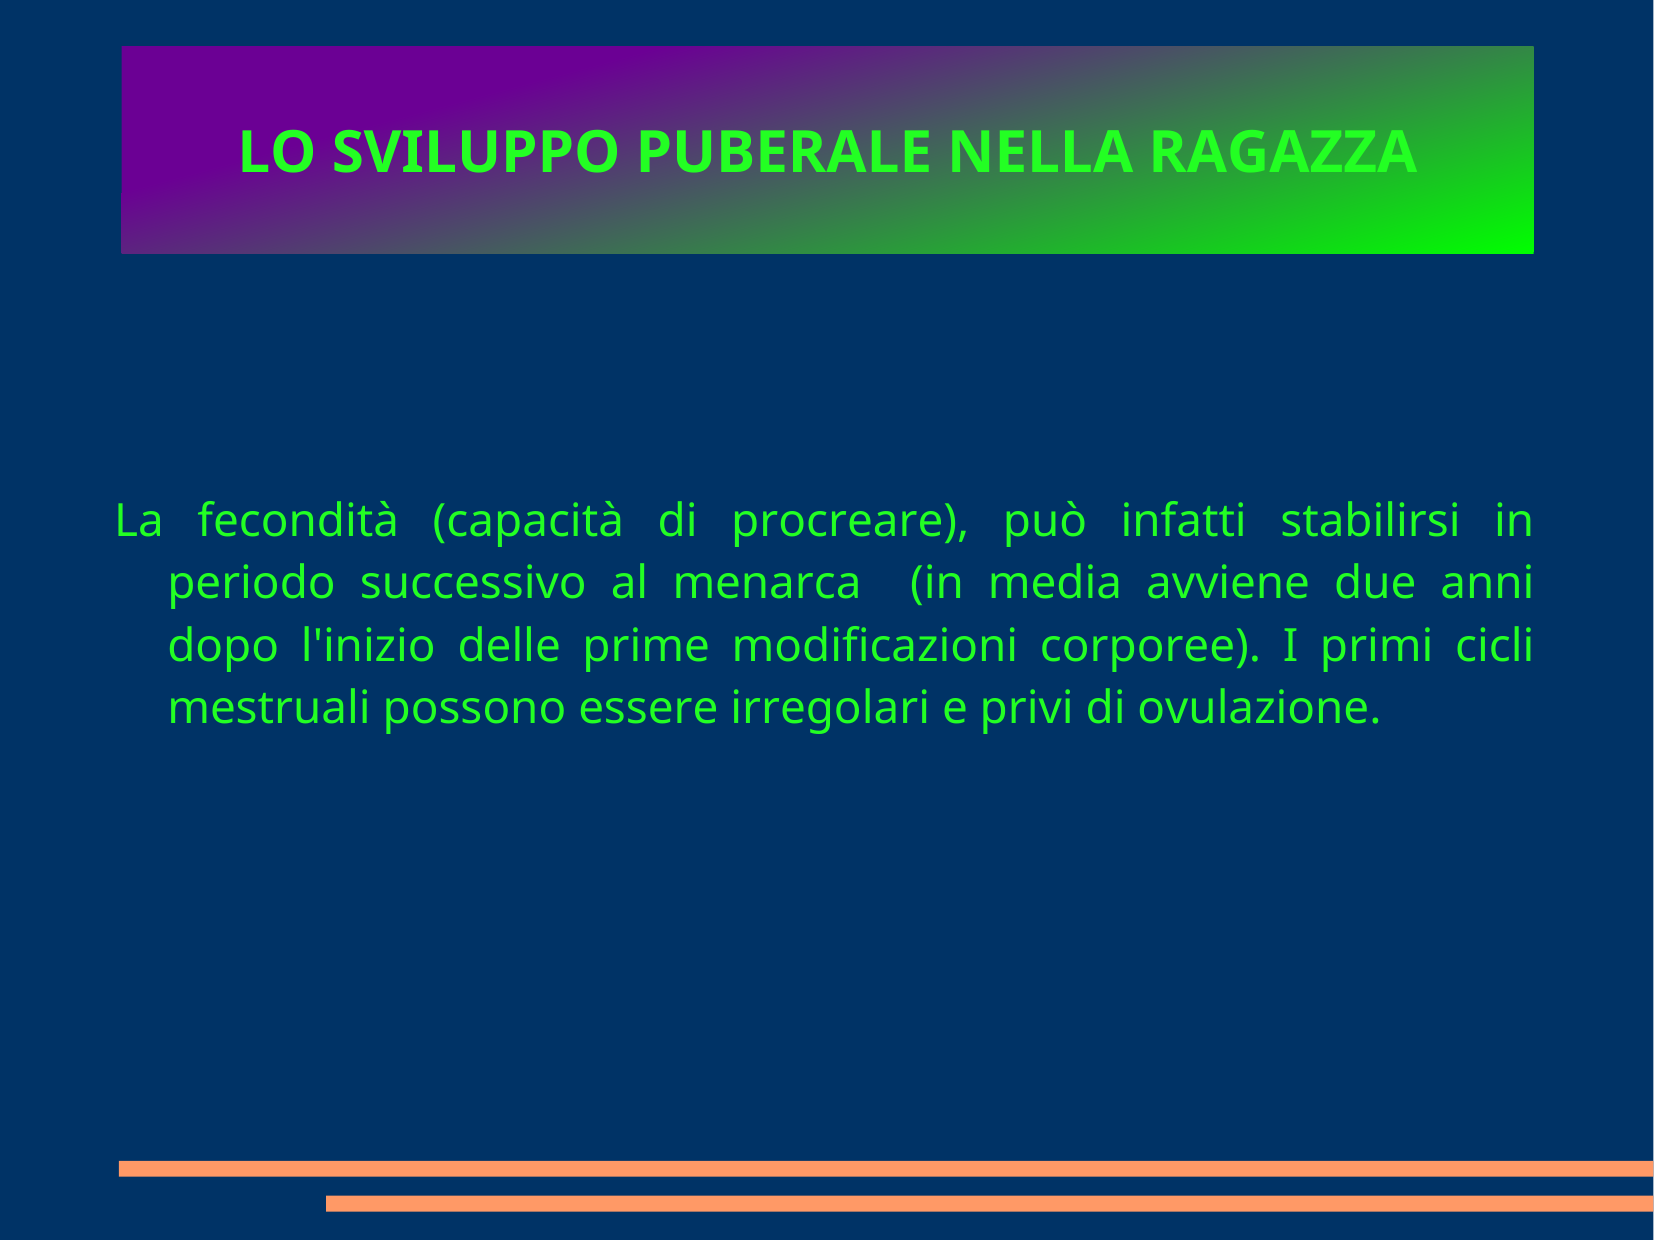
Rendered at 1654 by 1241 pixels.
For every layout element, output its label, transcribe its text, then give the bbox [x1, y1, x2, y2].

list La fecondità (capacità di procreare), può infatti stabilirsi in periodo successivo al menarca (in media avviene due anni dopo l'inizio delle prime modificazioni corporee). I primi cicli mestruali possono essere irregolari e privi di ovulazione. [96, 400, 1536, 1211]
title LO SVILUPPO PUBERALE NELLA RAGAZZA [121, 46, 1534, 254]
